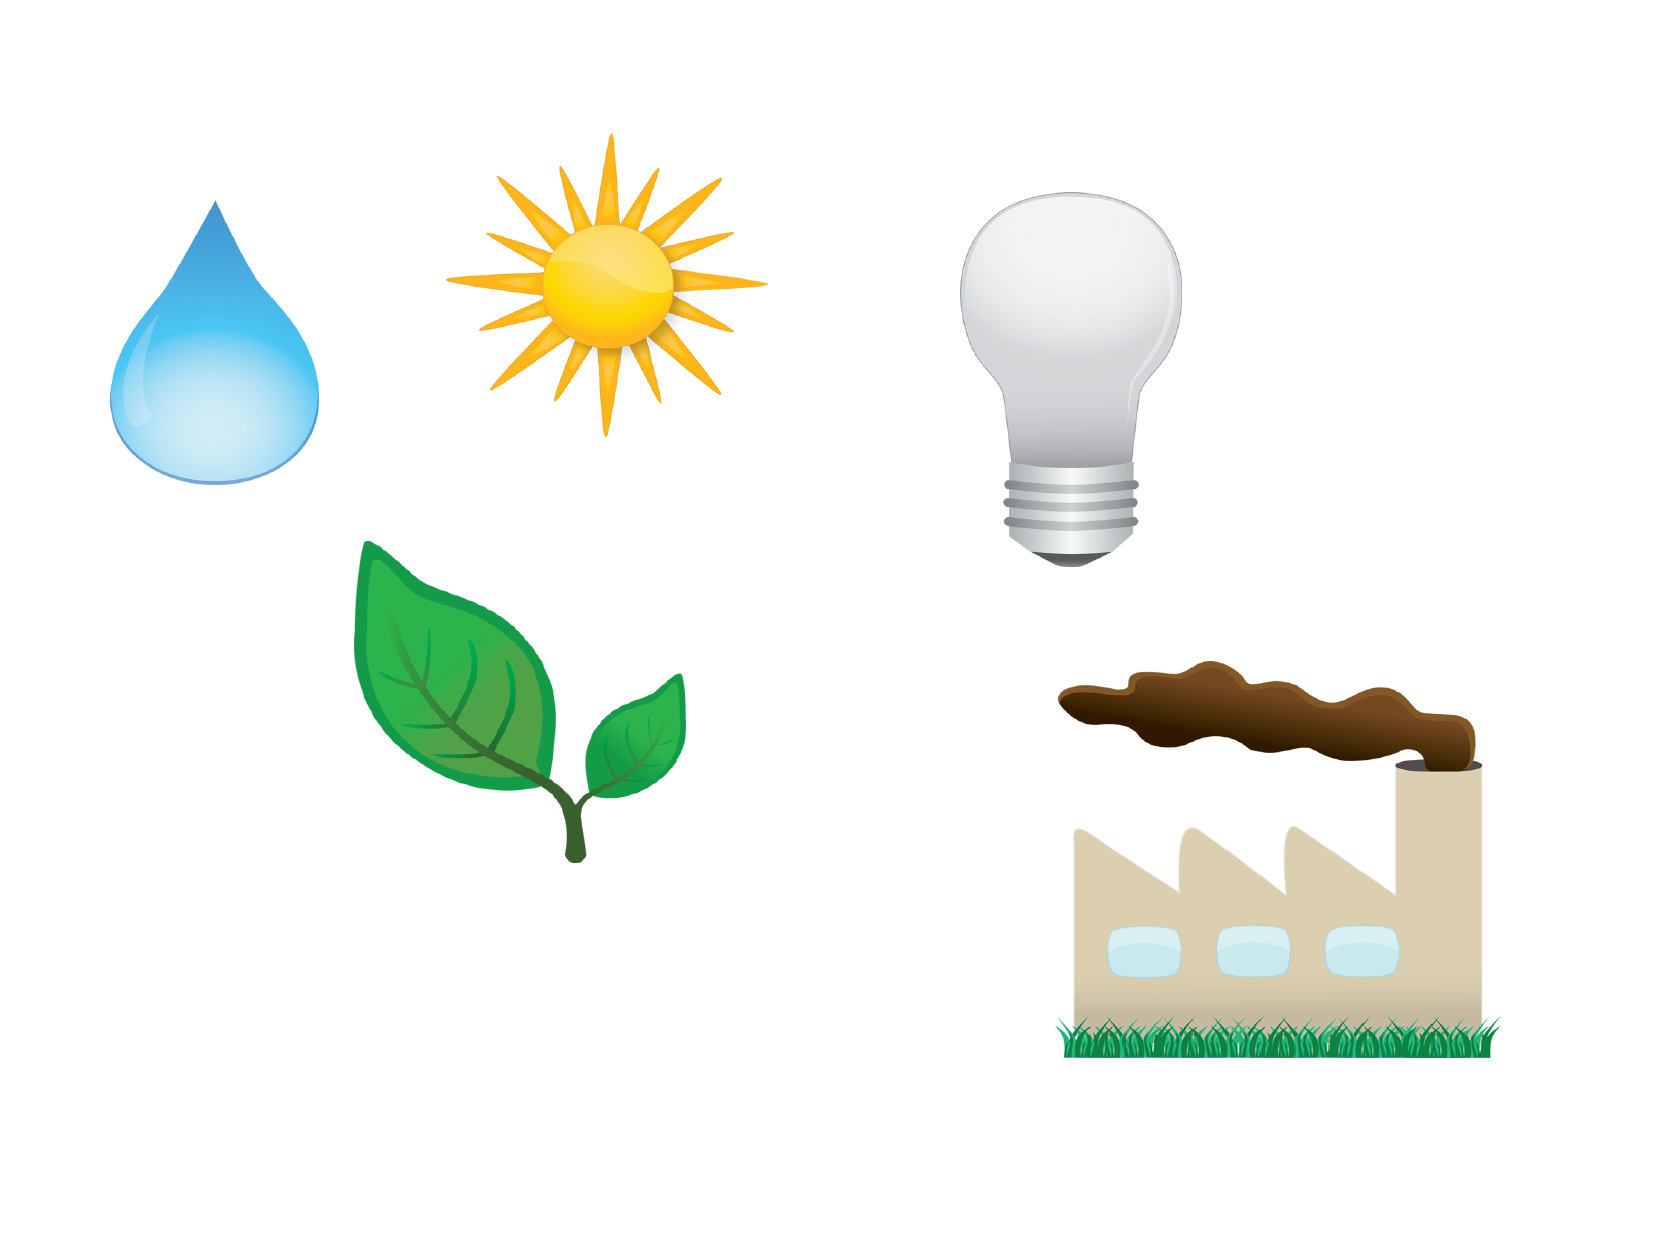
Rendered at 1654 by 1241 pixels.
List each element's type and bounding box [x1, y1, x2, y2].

picture [354, 541, 686, 863]
picture [110, 200, 319, 485]
picture [446, 133, 768, 438]
picture [1055, 661, 1501, 1058]
picture [960, 192, 1182, 567]
